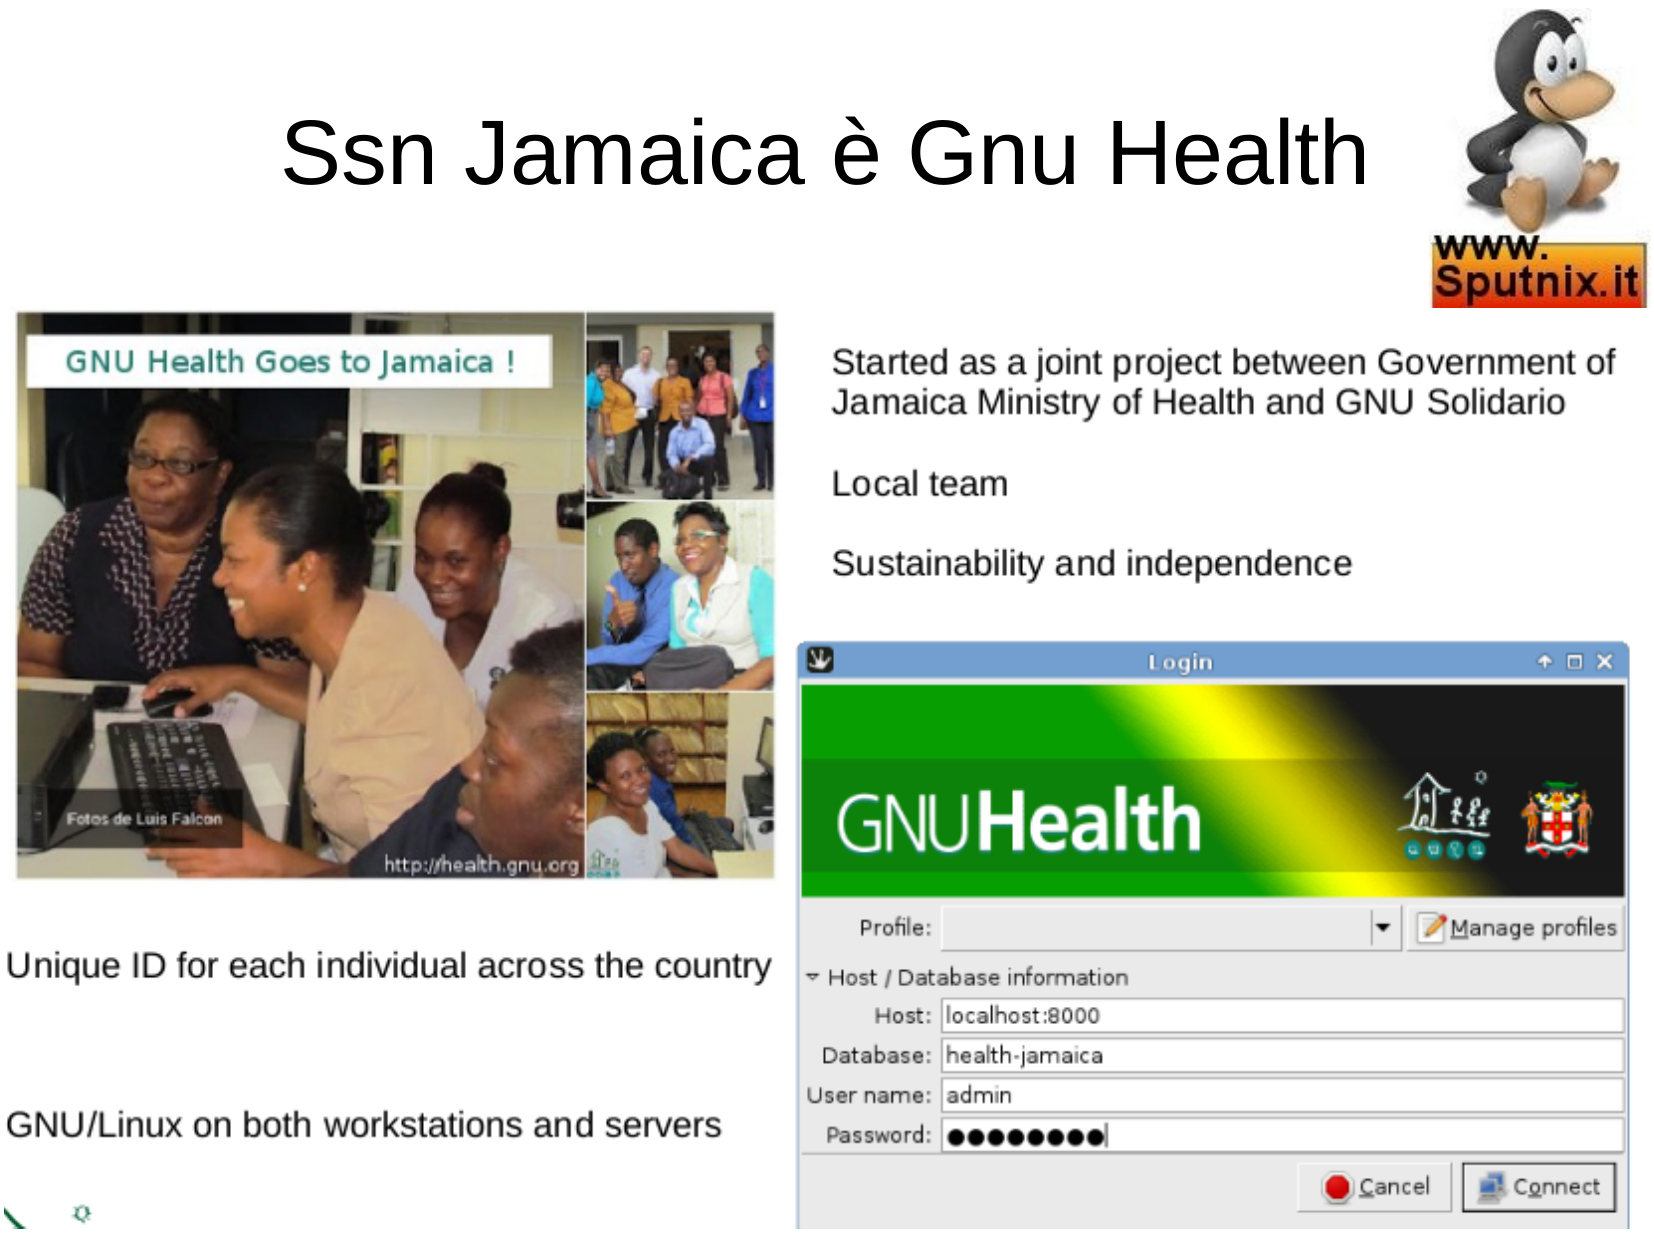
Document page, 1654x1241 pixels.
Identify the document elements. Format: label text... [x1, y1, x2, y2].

picture [4, 8, 1651, 1229]
title Ssn Jamaica è Gnu Health [82, 49, 1429, 257]
